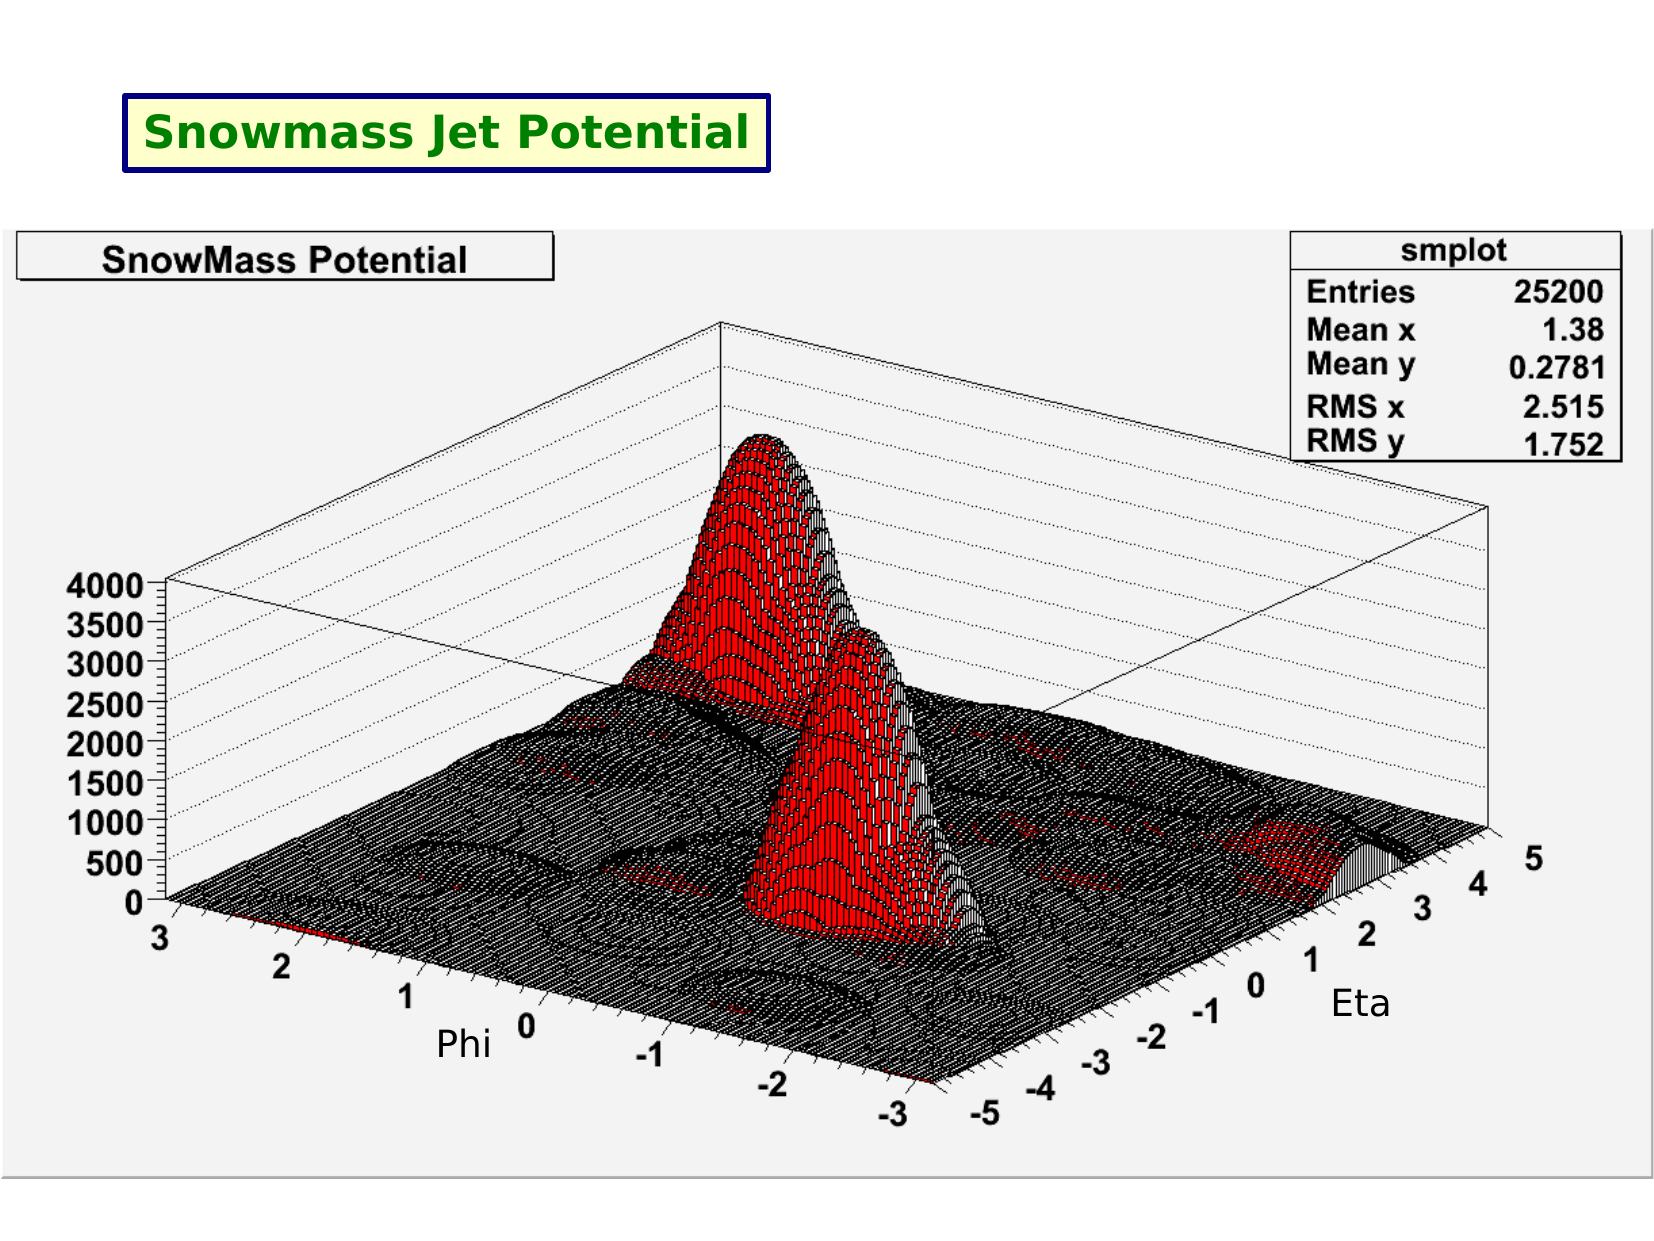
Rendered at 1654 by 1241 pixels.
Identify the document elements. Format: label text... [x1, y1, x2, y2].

text_box Eta [1315, 974, 1407, 1034]
text_box Snowmass Jet Potential [124, 95, 769, 170]
picture [0, 227, 1654, 1179]
text_box Phi [420, 1015, 508, 1074]
